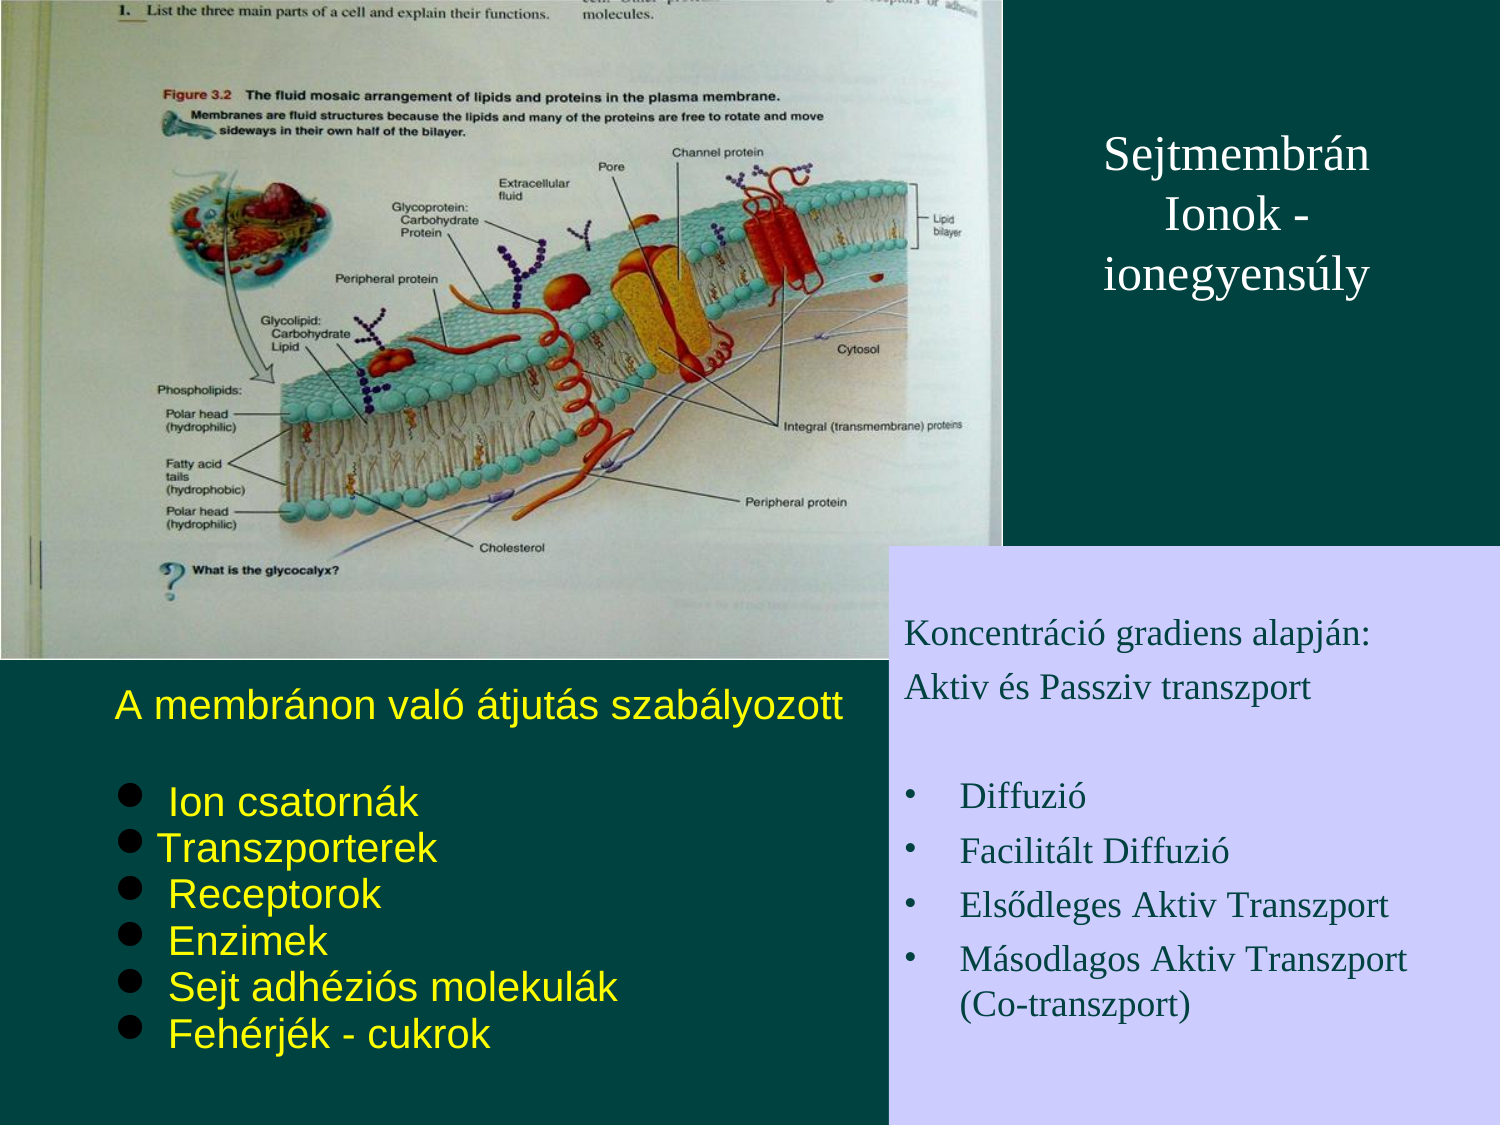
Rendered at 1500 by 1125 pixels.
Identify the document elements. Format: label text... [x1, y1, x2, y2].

text_box Koncentráció gradiens alapján: Aktiv és Passziv transzport Diffuzió Facilitált Diffuzió Elsődleges Aktiv Transzport Másodlagos Aktiv Transzport (Co-transzport)‏ [888, 546, 1500, 1125]
text_box A membránon való átjutás szabályozott Ion csatornák Transzporterek Receptorok Enzimek Sejt adhéziós molekulák Fehérjék - cukrok [99, 674, 888, 1088]
picture [0, 0, 1003, 660]
text_box Sejtmembrán Ionok - ionegyensúly [1012, 112, 1463, 308]
